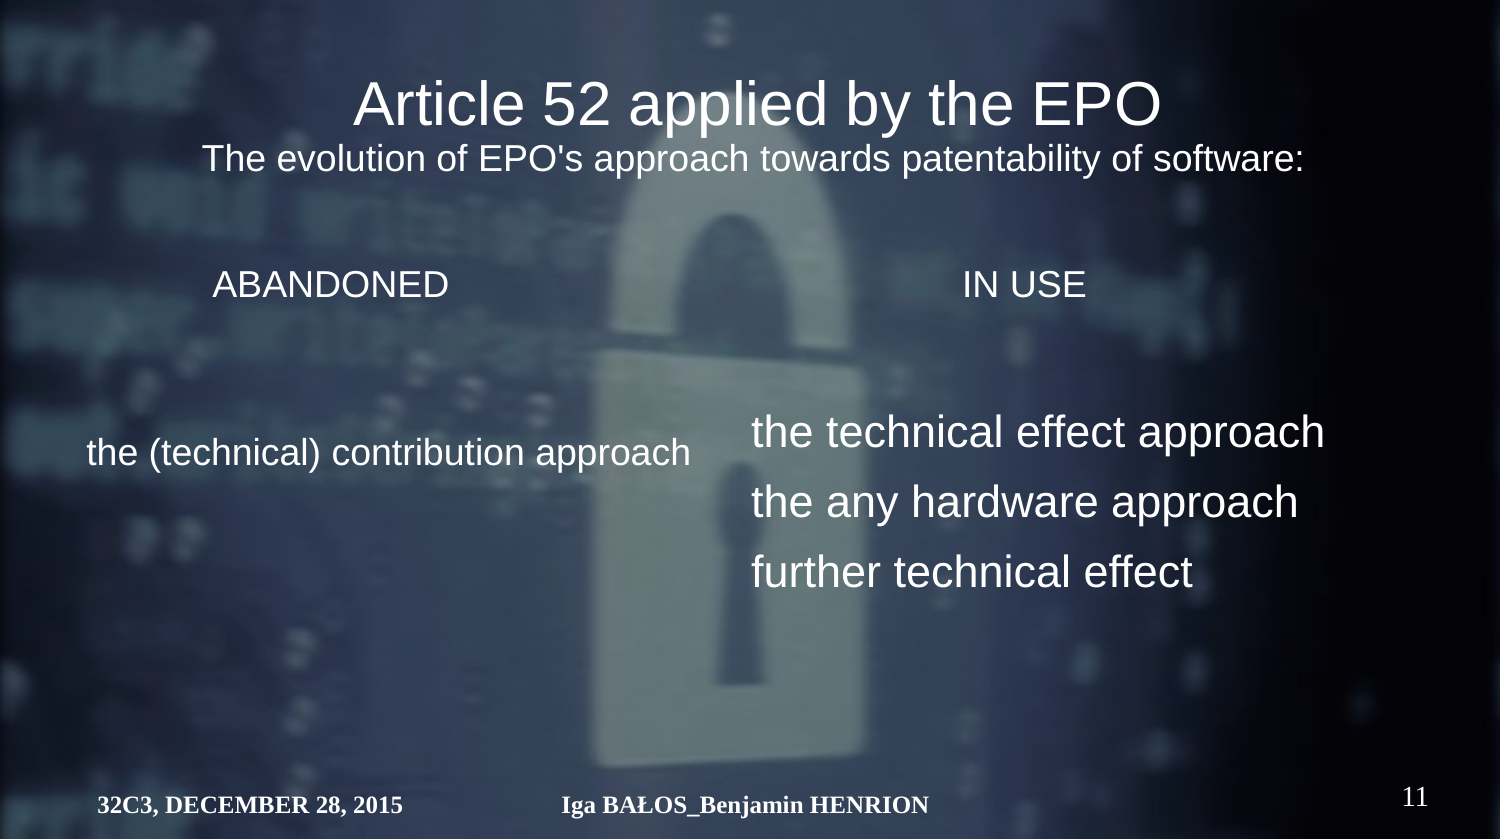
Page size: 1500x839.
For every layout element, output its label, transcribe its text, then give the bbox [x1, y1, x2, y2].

list the technical effect approach the any hardware approach further technical effect [751, 196, 1396, 839]
title Article 52 applied by the EPO [74, 33, 1425, 174]
picture [0, 0, 1500, 839]
text_box The evolution of EPO's approach towards patentability of software: ABANDONED IN USE the (technical) contribution approach [71, 129, 1382, 839]
list [74, 196, 720, 839]
